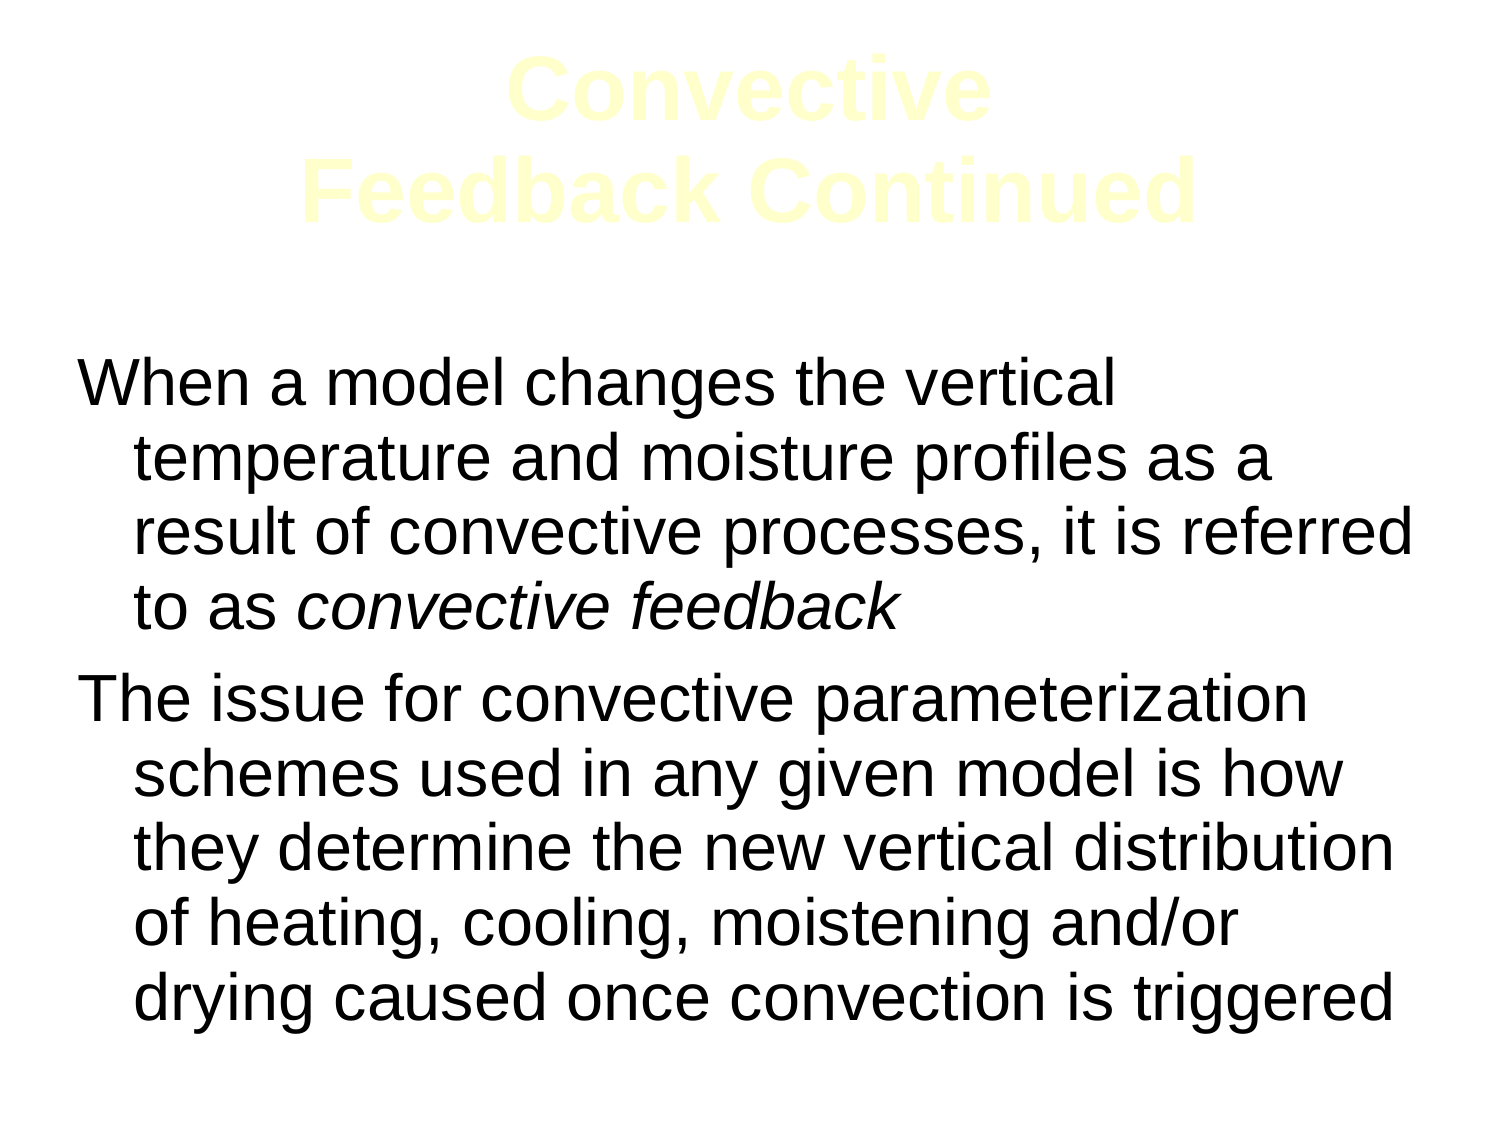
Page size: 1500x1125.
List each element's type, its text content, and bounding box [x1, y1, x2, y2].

list When a model changes the vertical temperature and moisture profiles as a result of convective processes, it is referred to as convective feedback The issue for convective parameterization schemes used in any given model is how they determine the new vertical distribution of heating, cooling, moistening and/or drying caused once convection is triggered [62, 337, 1450, 1089]
title Convective Feedback Continued [112, 14, 1388, 250]
